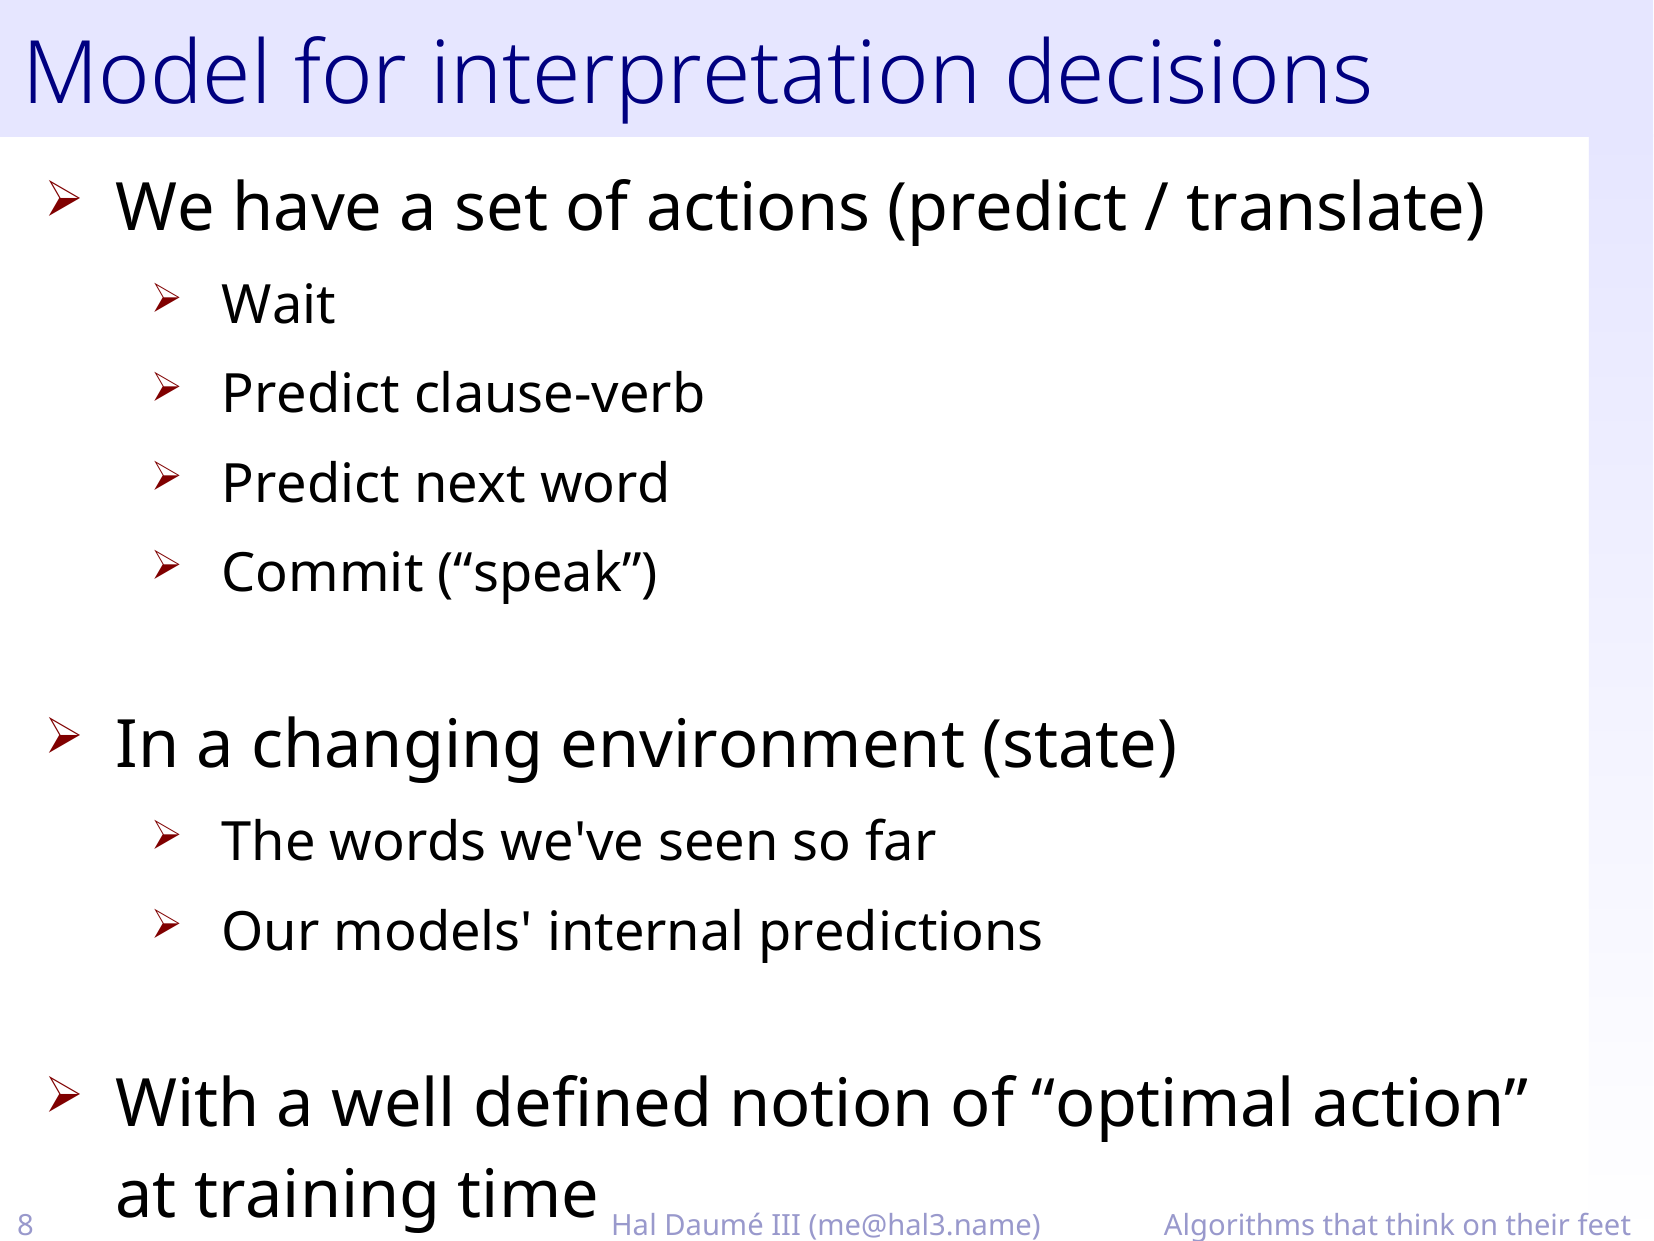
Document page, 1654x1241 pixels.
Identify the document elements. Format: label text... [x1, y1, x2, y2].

title Model for interpretation decisions [22, 8, 1639, 131]
list We have a set of actions (predict / translate) Wait Predict clause-verb Predict next word Commit (“speak”) In a changing environment (state) The words we've seen so far Our models' internal predictions With a well defined notion of “optimal action” at training time [32, 159, 1575, 1093]
